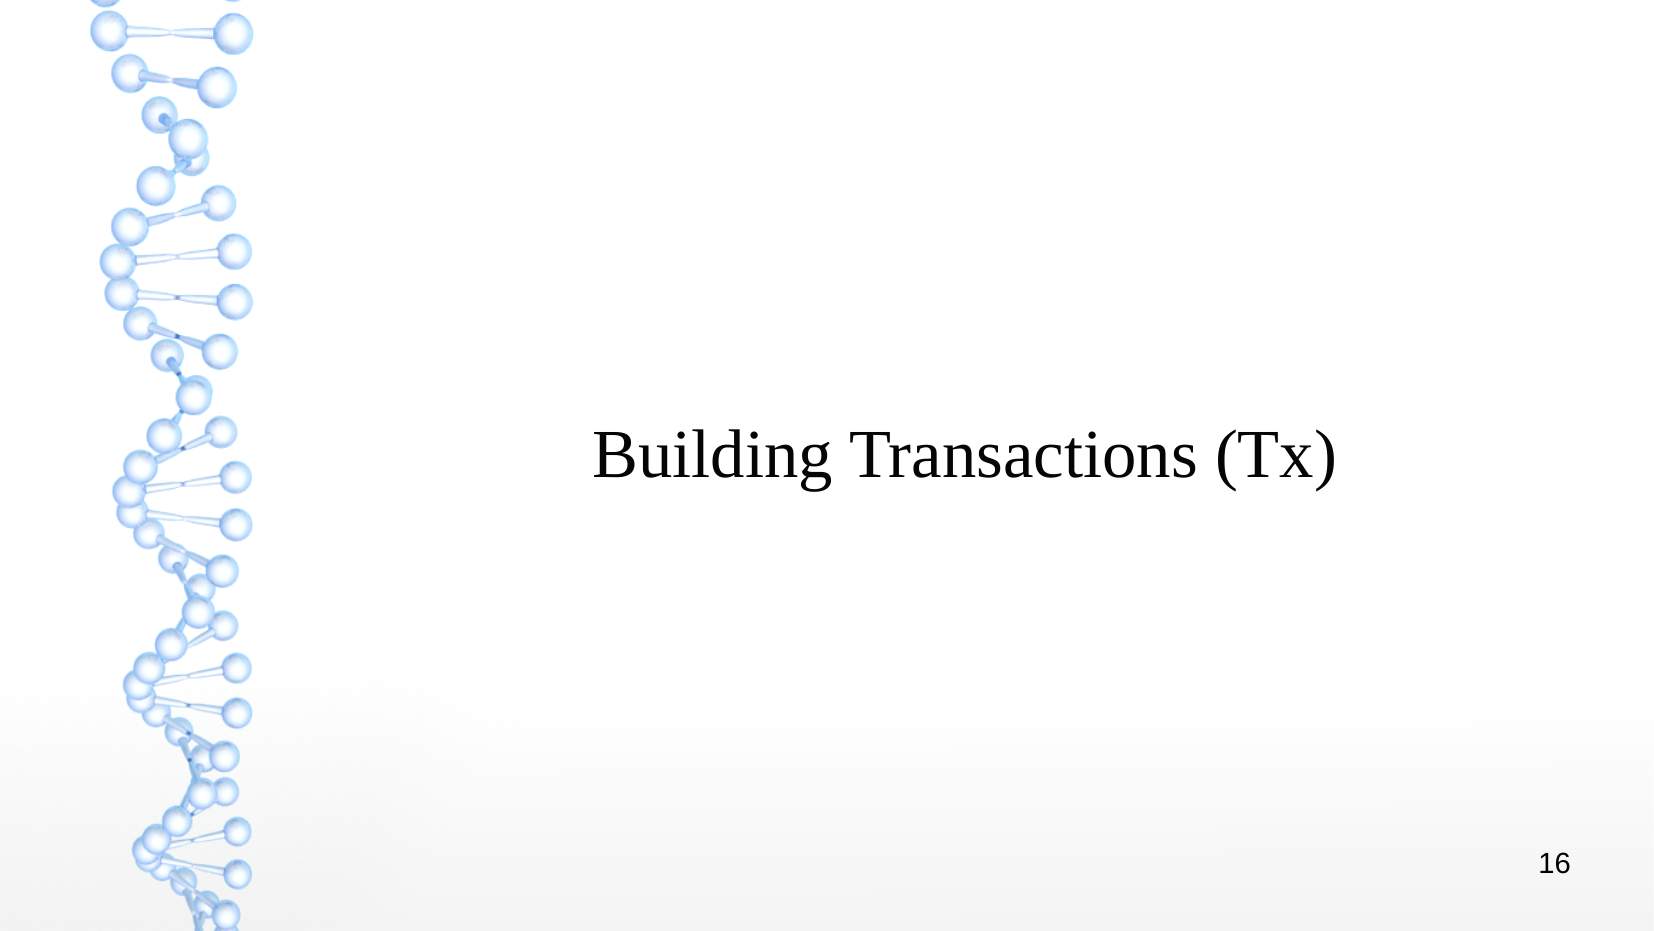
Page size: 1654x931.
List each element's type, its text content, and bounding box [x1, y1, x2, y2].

title Building Transactions (Tx) [301, 377, 1630, 532]
picture [0, 0, 1654, 931]
